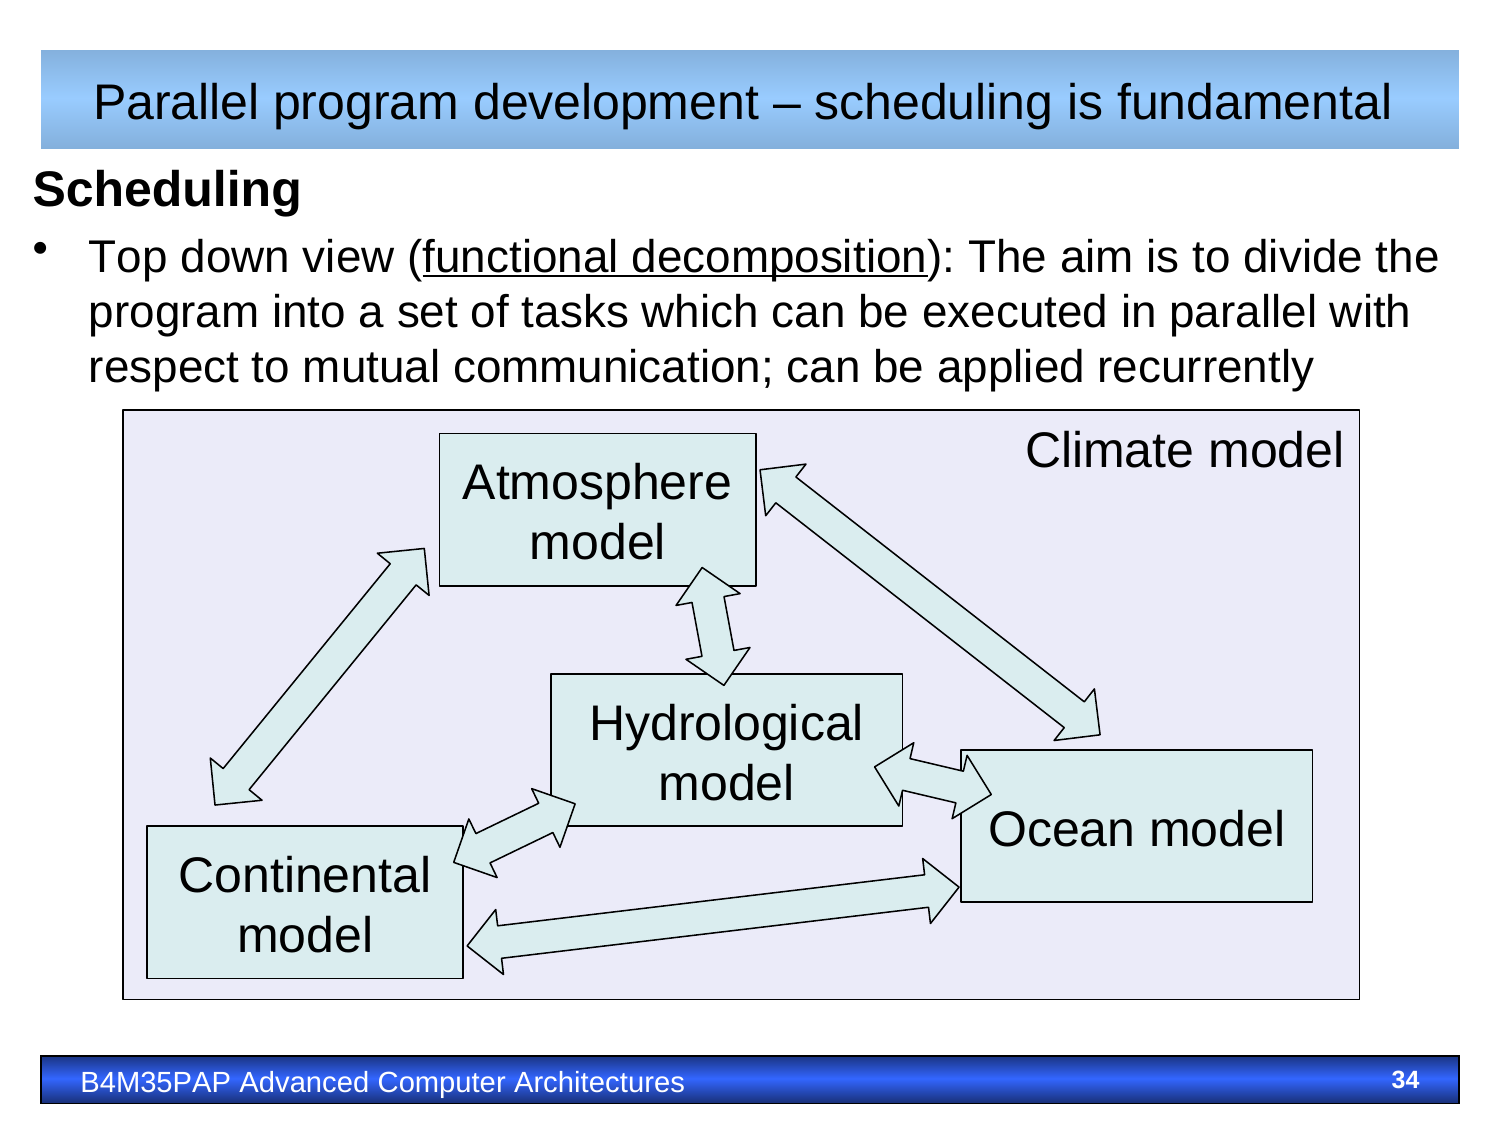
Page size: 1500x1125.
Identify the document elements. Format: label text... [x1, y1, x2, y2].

text_box Continental model [146, 826, 464, 979]
text_box [874, 742, 992, 819]
text_box Ocean model [960, 749, 1313, 903]
text_box [467, 858, 960, 975]
list Scheduling Top down view (functional decomposition): The aim is to divide the program into a set of tasks which can be executed in parallel with respect to mutual communication; can be applied recurrently [17, 148, 1477, 1000]
text_box [760, 464, 1101, 741]
text_box [210, 548, 430, 806]
text_box [676, 567, 751, 686]
title Parallel program development – scheduling is fundamental [41, 50, 1459, 148]
text_box [453, 788, 576, 878]
text_box Hydrological model [550, 673, 903, 827]
text_box Atmosphere model [439, 433, 756, 586]
